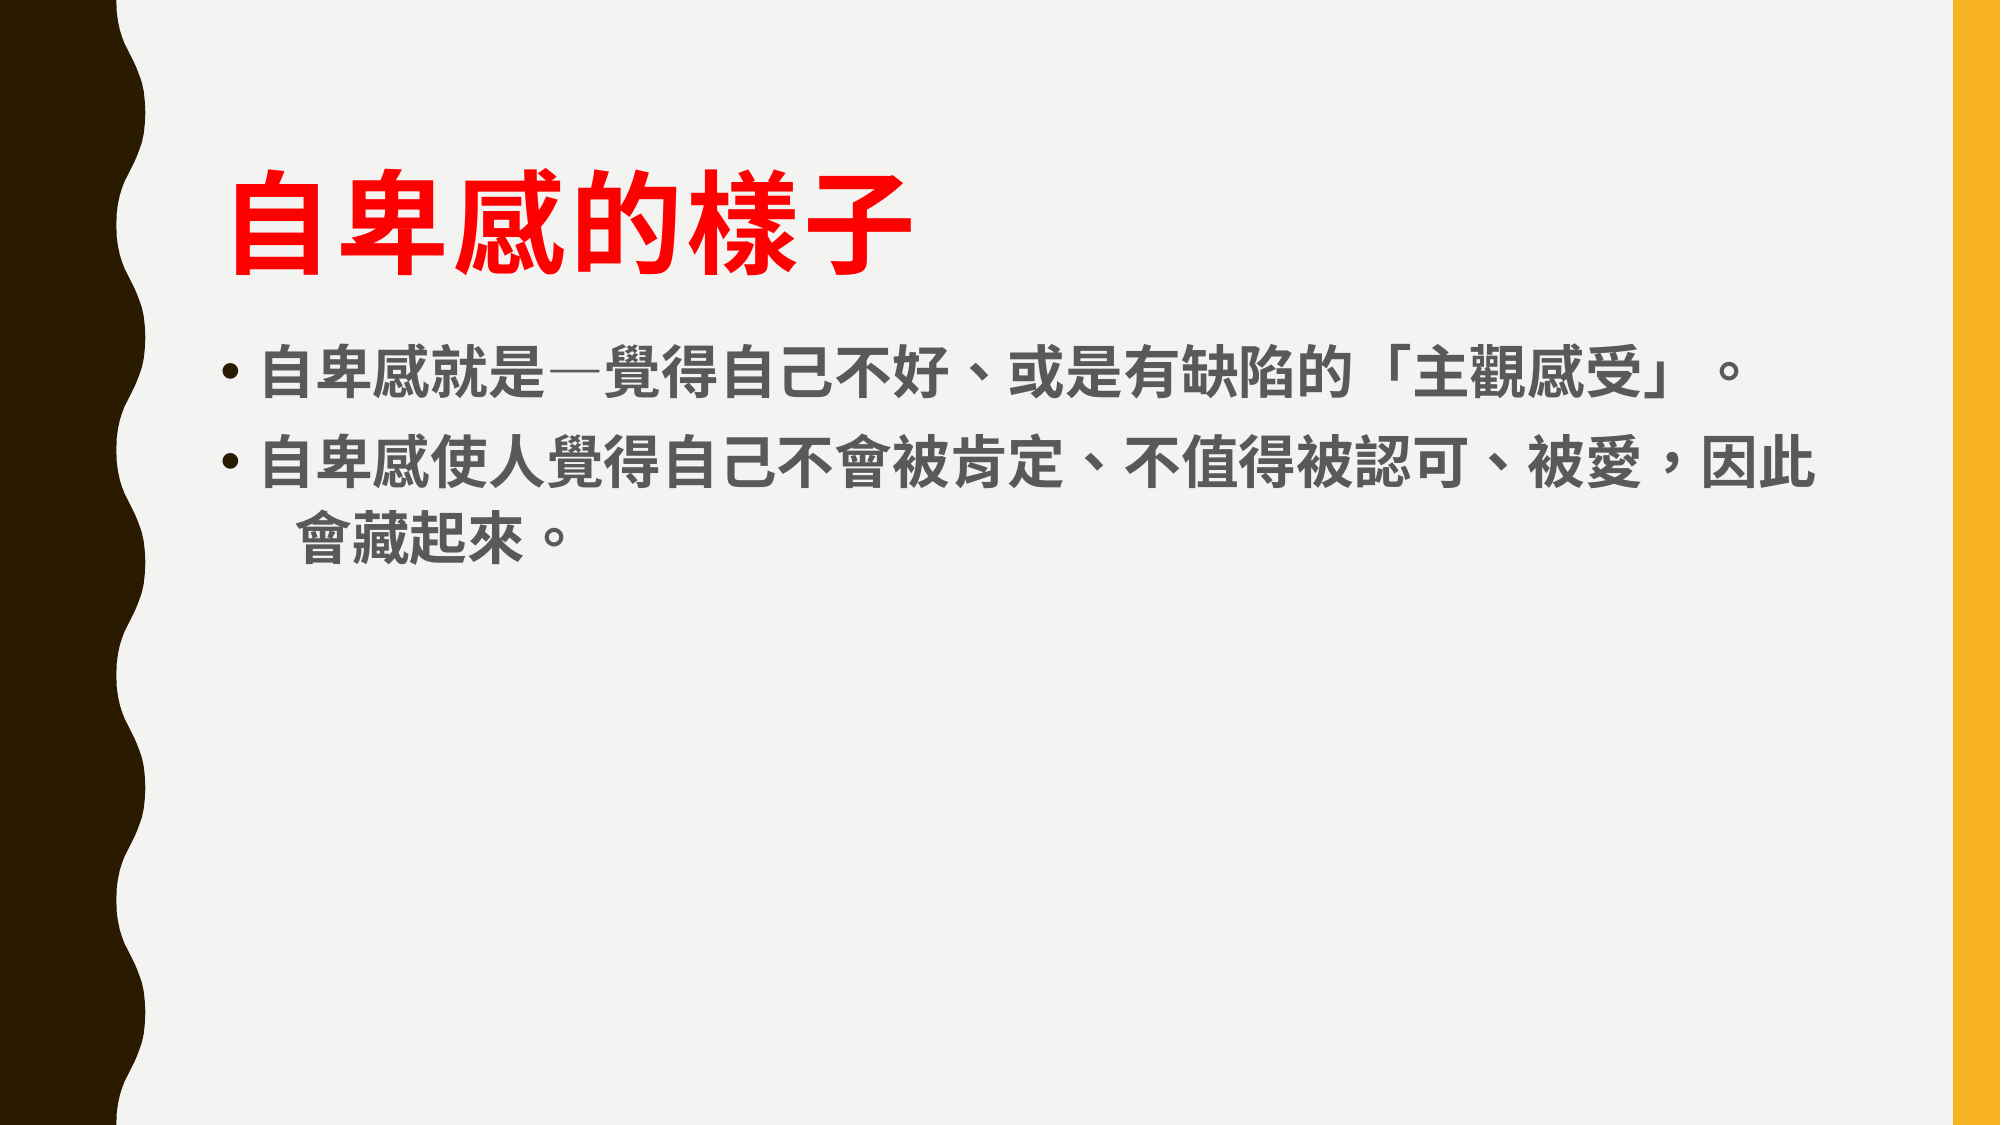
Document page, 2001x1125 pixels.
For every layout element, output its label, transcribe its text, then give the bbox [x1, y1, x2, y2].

list 自卑感就是—覺得自己不好、或是有缺陷的「主觀感受」。 自卑感使人覺得自己不會被肯定、不值得被認可、被愛，因此會藏起來。 [205, 321, 1876, 581]
title 自卑感的樣子 [205, 160, 1876, 308]
